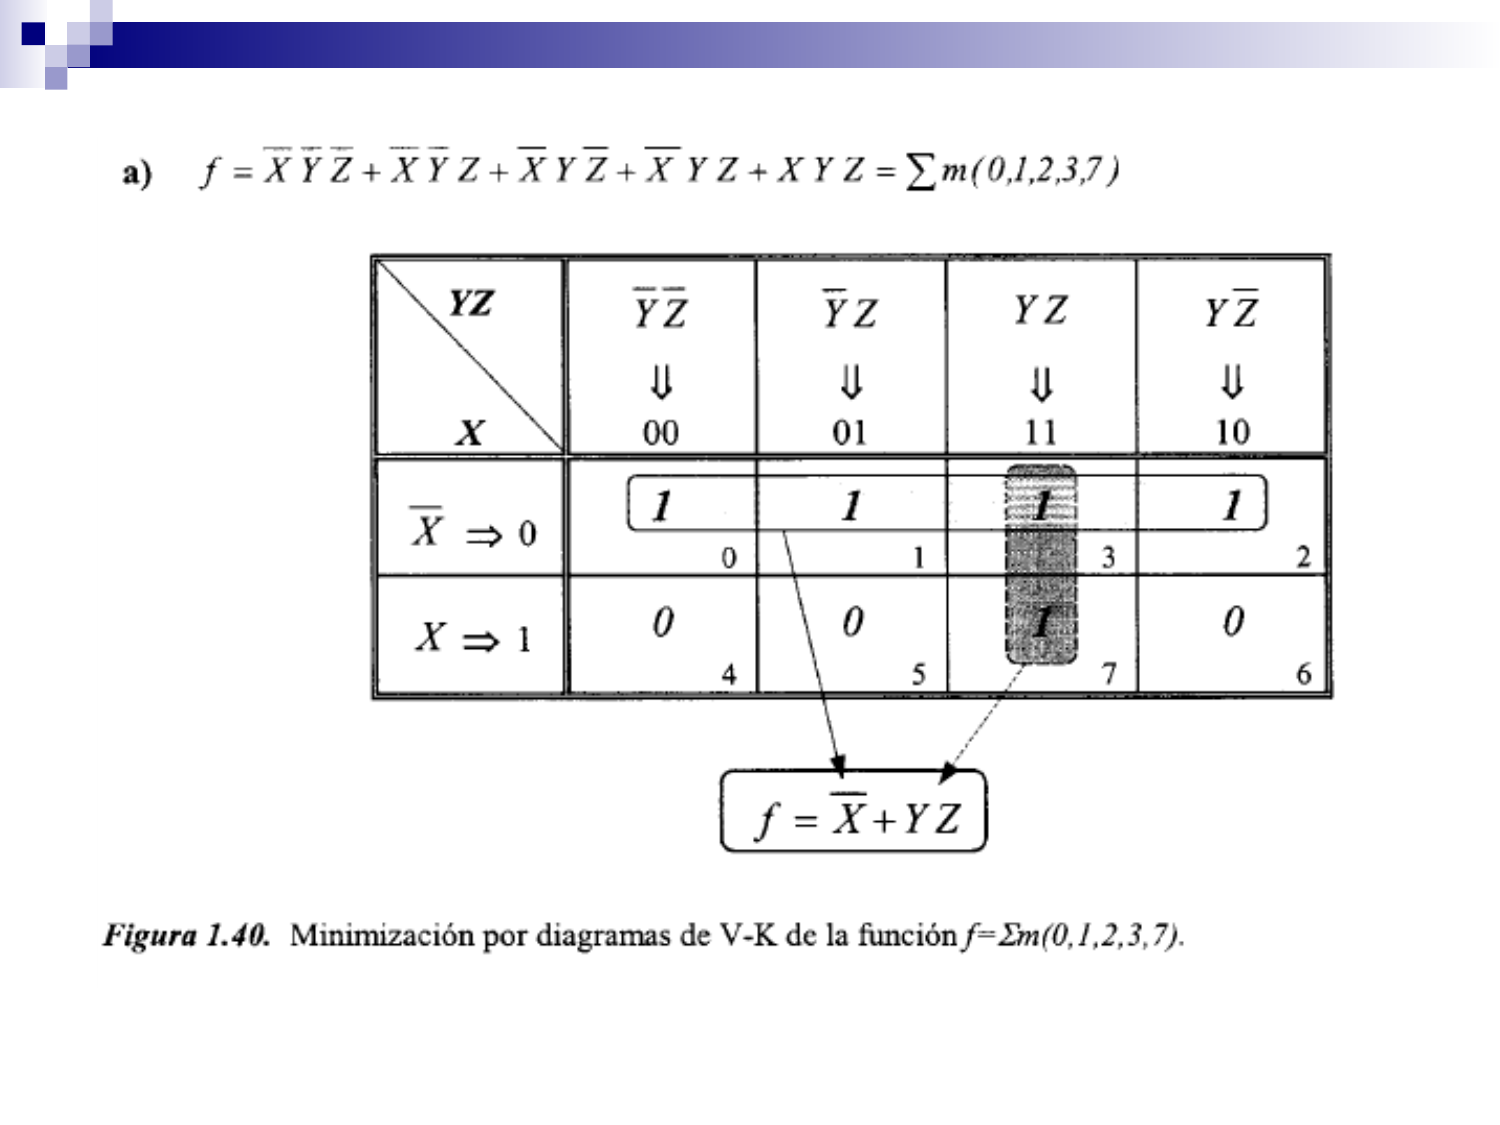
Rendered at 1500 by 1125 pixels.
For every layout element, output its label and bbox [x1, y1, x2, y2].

picture [96, 137, 1404, 988]
